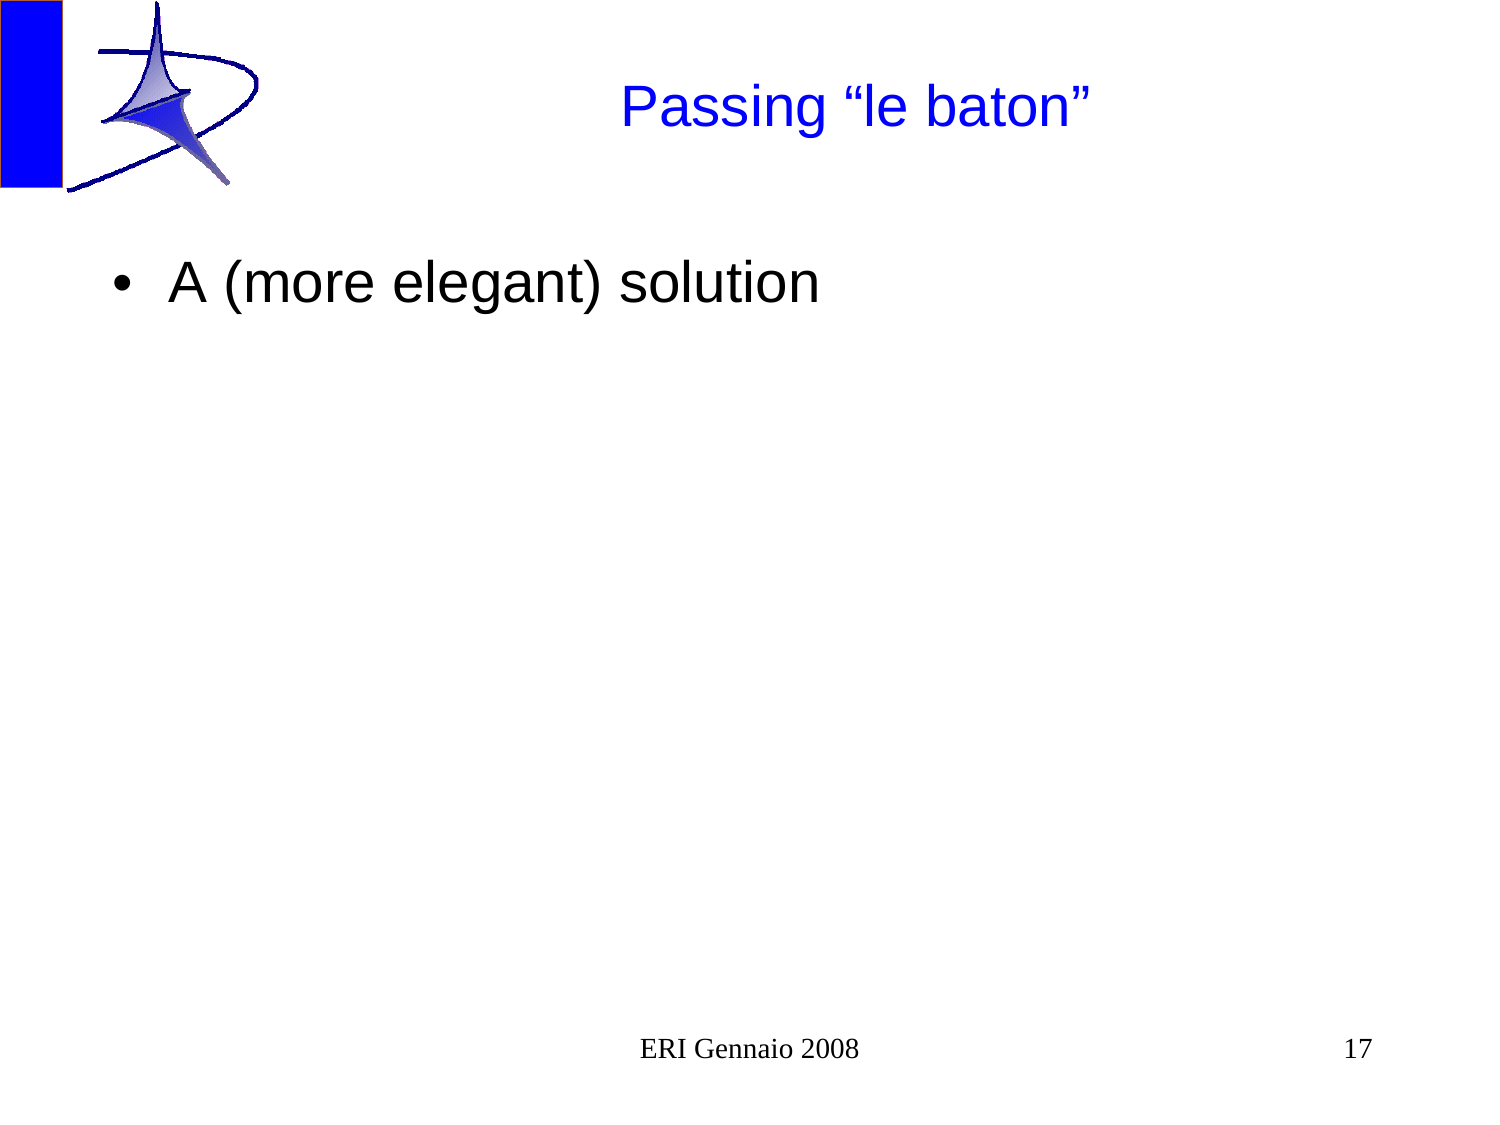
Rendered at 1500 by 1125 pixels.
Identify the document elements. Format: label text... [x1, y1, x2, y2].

list A (more elegant) solution [112, 249, 1450, 993]
title Passing “le baton” [262, 24, 1450, 188]
picture [62, 0, 263, 197]
